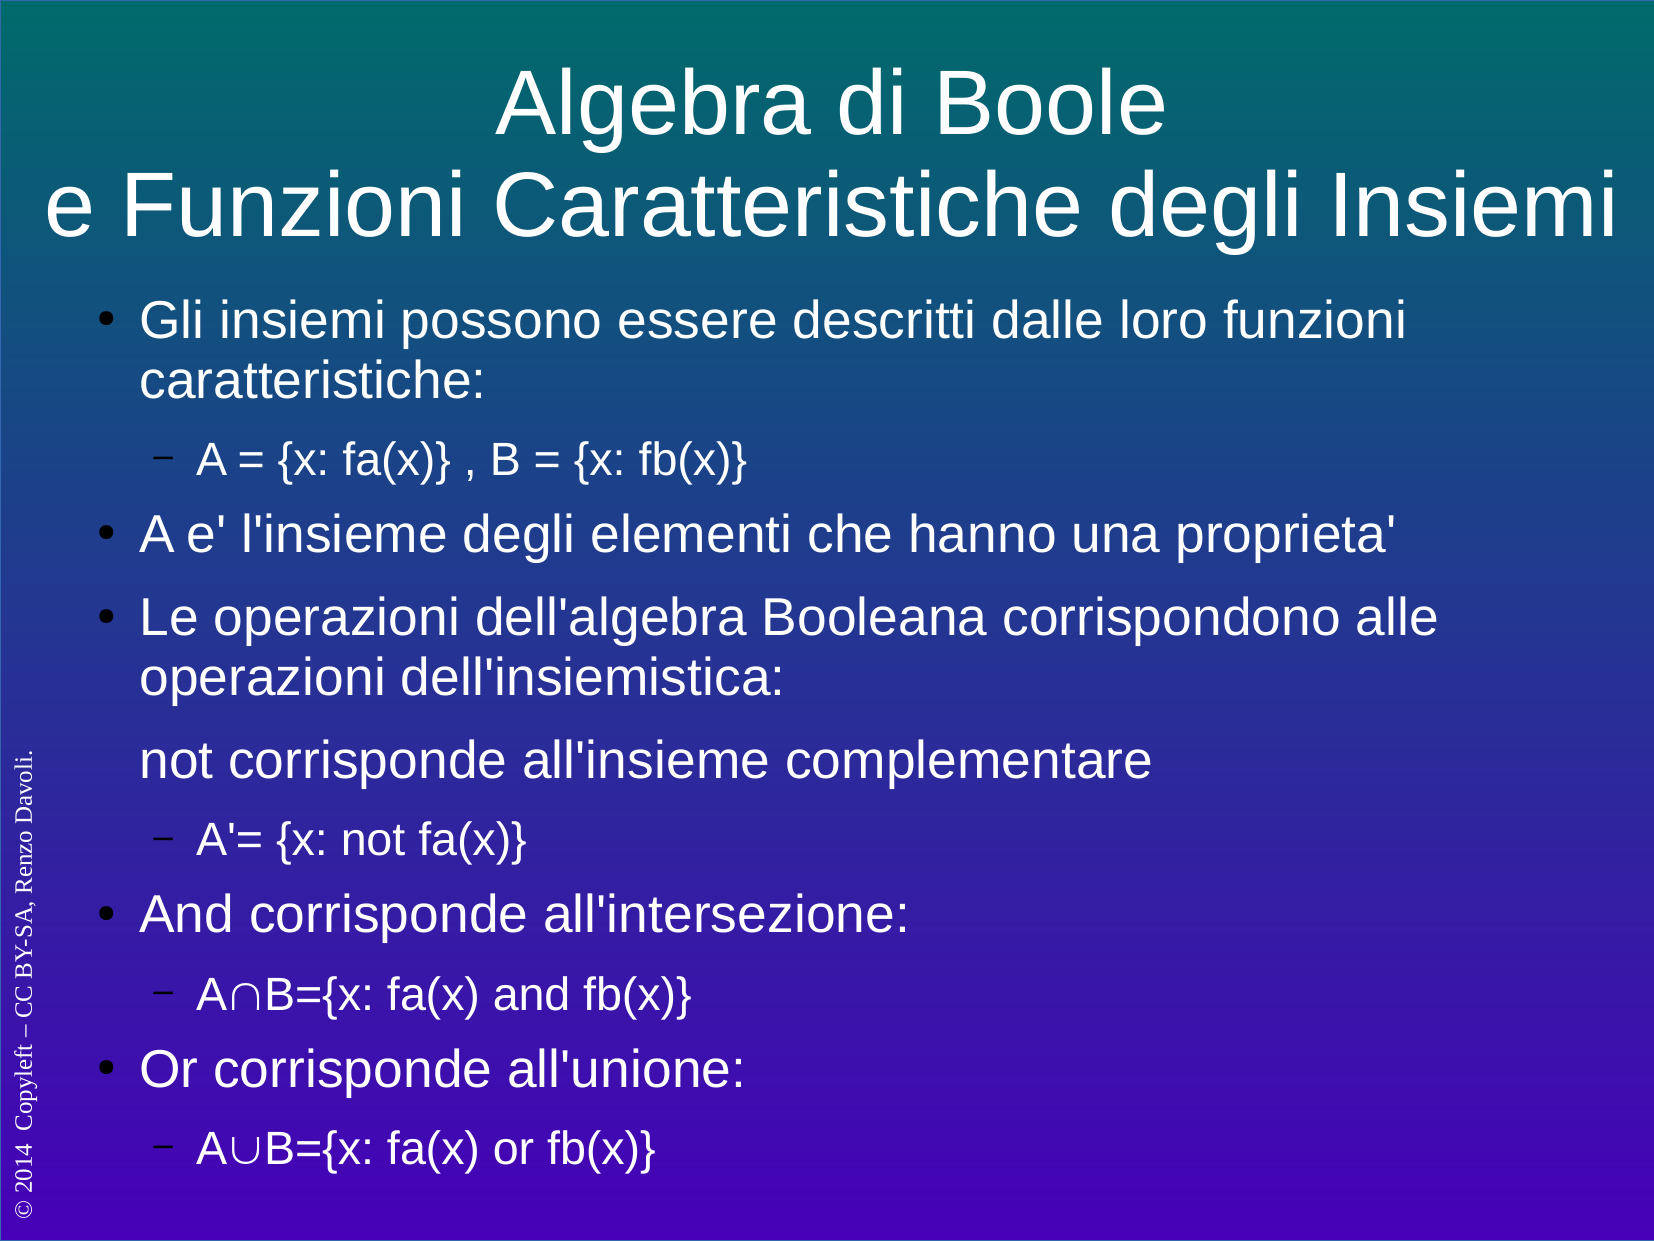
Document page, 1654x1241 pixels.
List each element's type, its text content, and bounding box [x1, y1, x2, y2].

title Algebra di Boole e Funzioni Caratteristiche degli Insiemi [30, 50, 1636, 258]
list Gli insiemi possono essere descritti dalle loro funzioni caratteristiche: A = {x: fa(x)} , B = {x: fb(x)} A e' l'insieme degli elementi che hanno una proprieta' Le operazioni dell'algebra Booleana corrispondono alle operazioni dell'insiemistica: not corrisponde all'insieme complementare A'= {x: not fa(x)} And corrisponde all'intersezione: AÇB={x: fa(x) and fb(x)} Or corrisponde all'unione: AÈB={x: fa(x) or fb(x)} [82, 290, 1571, 1186]
